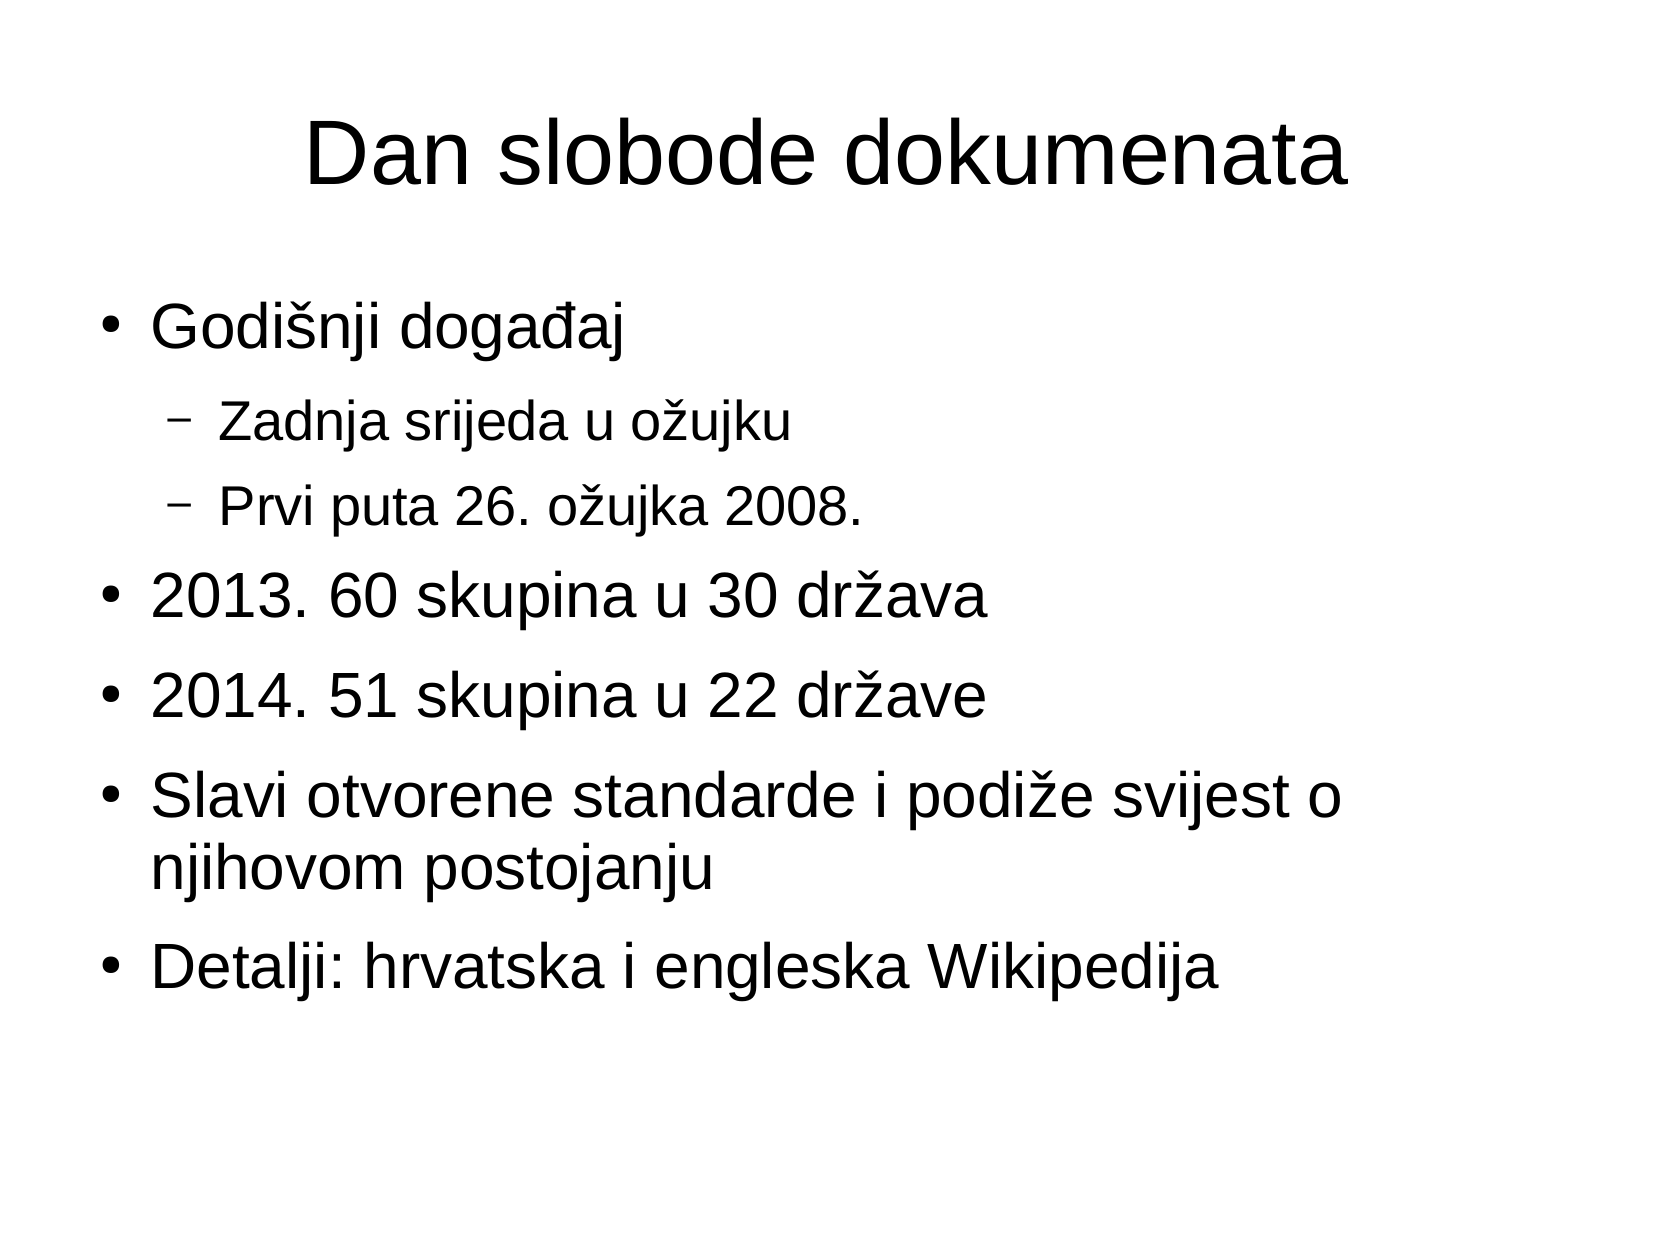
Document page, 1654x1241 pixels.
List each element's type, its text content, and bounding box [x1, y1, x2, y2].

title Dan slobode dokumenata [82, 49, 1571, 257]
list Godišnji događaj Zadnja srijeda u ožujku Prvi puta 26. ožujka 2008. 2013. 60 skupina u 30 država 2014. 51 skupina u 22 države Slavi otvorene standarde i podiže svijest o njihovom postojanju Detalji: hrvatska i engleska Wikipedija [82, 290, 1571, 1010]
